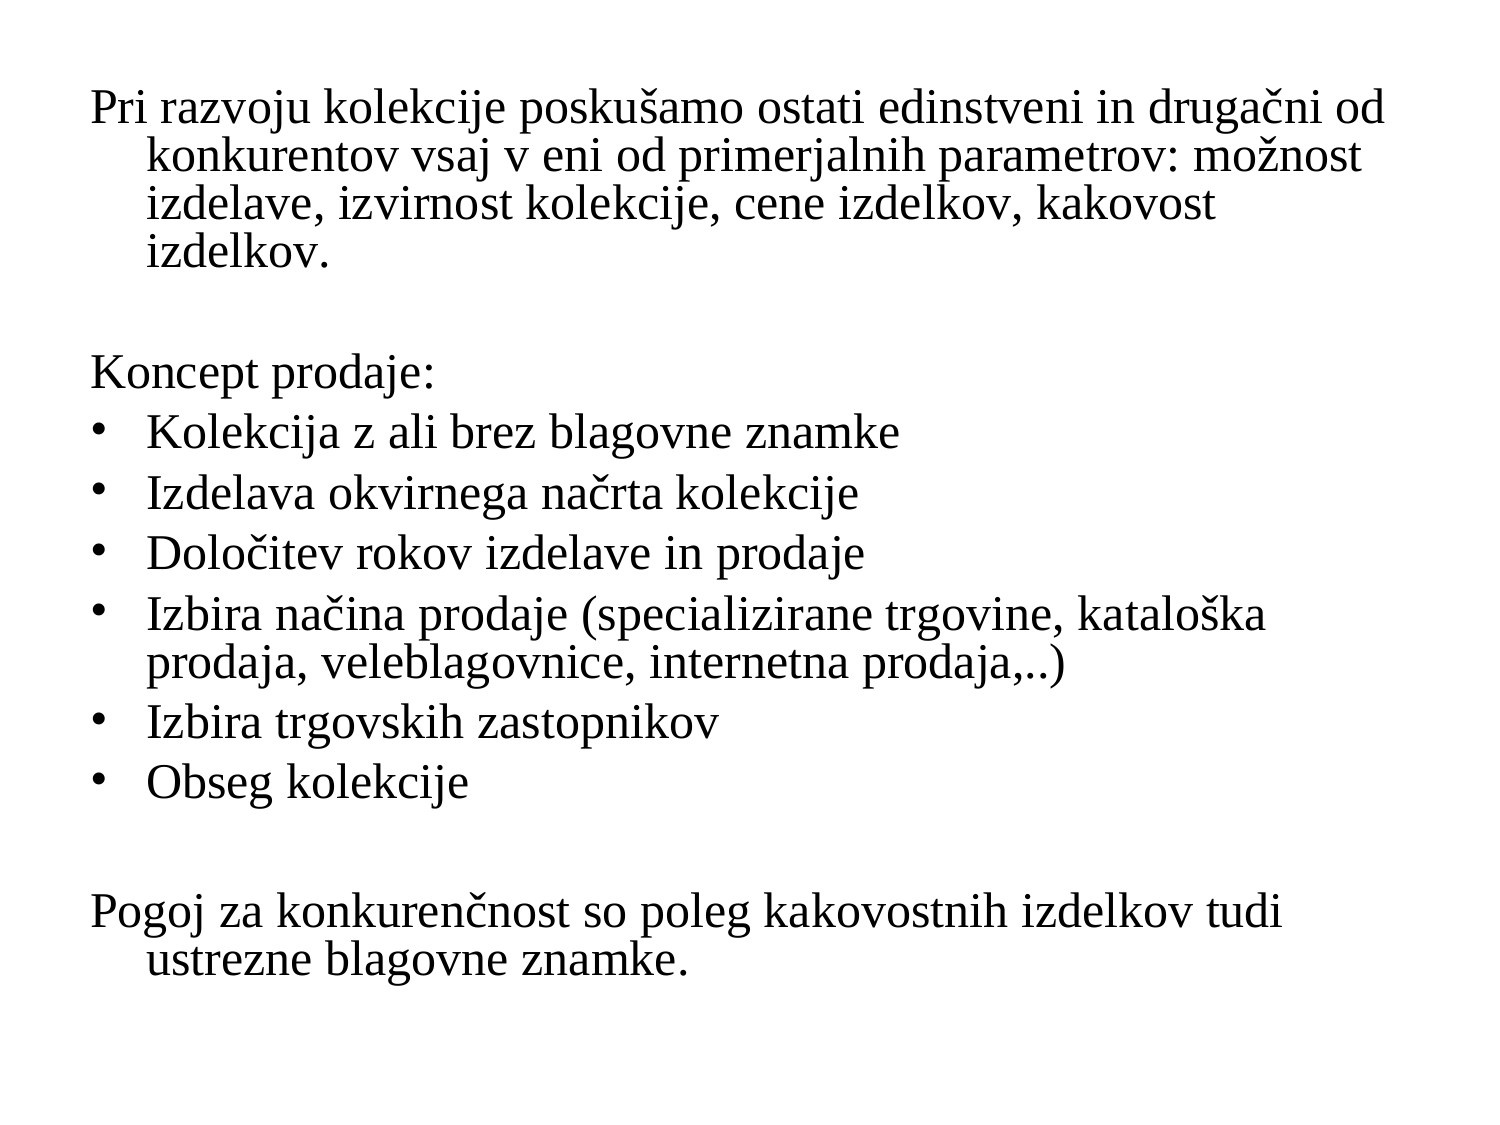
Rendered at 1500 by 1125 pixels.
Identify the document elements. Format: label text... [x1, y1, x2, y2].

list Pri razvoju kolekcije poskušamo ostati edinstveni in drugačni od konkurentov vsaj v eni od primerjalnih parametrov: možnost izdelave, izvirnost kolekcije, cene izdelkov, kakovost izdelkov. Koncept prodaje: Kolekcija z ali brez blagovne znamke Izdelava okvirnega načrta kolekcije Določitev rokov izdelave in prodaje Izbira načina prodaje (specializirane trgovine, kataloška prodaja, veleblagovnice, internetna prodaja,..) Izbira trgovskih zastopnikov Obseg kolekcije Pogoj za konkurenčnost so poleg kakovostnih izdelkov tudi ustrezne blagovne znamke. [75, 78, 1426, 1059]
